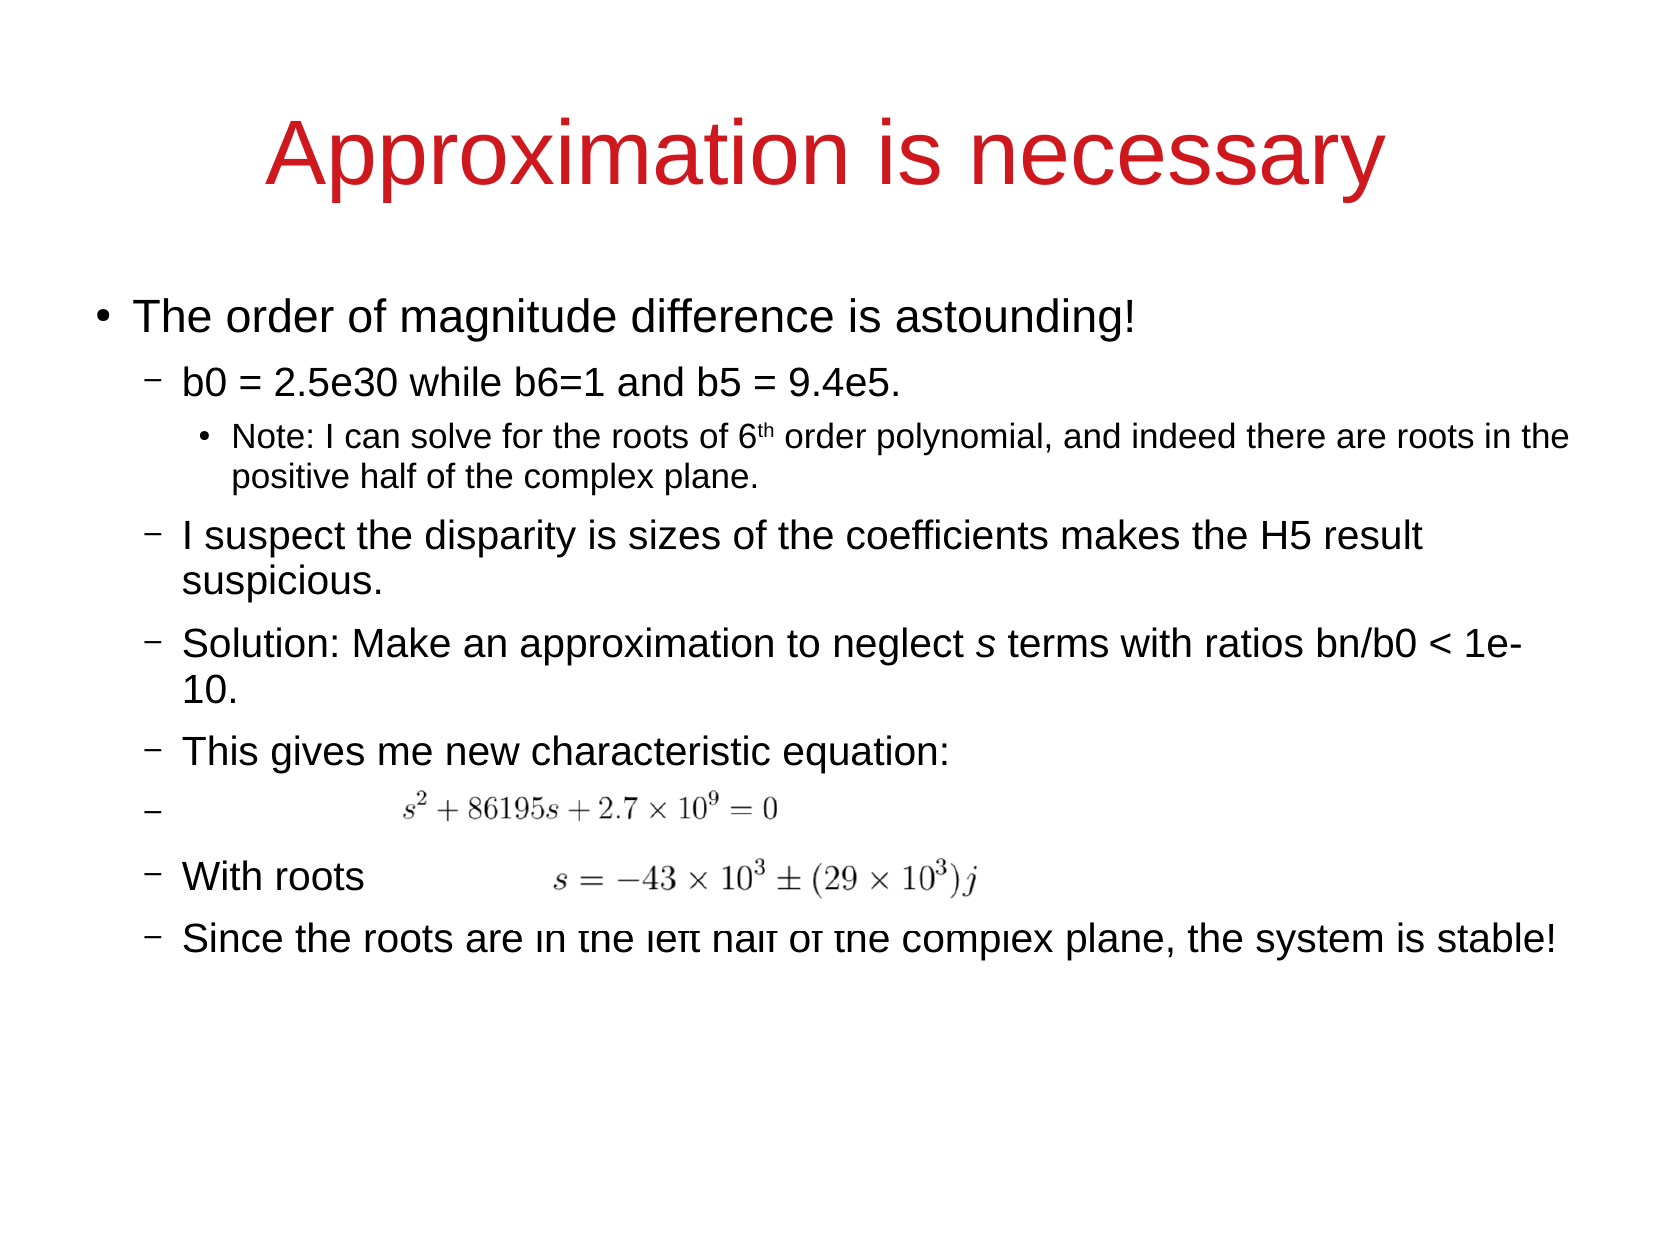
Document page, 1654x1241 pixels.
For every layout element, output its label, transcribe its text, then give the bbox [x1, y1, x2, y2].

title Approximation is necessary [82, 49, 1571, 257]
picture [367, 768, 1017, 931]
list The order of magnitude difference is astounding! b0 = 2.5e30 while b6=1 and b5 = 9.4e5. Note: I can solve for the roots of 6th order polynomial, and indeed there are roots in the positive half of the complex plane. I suspect the disparity is sizes of the coefficients makes the H5 result suspicious. Solution: Make an approximation to neglect s terms with ratios bn/b0 < 1e-10. This gives me new characteristic equation: With roots Since the roots are in the left half of the complex plane, the system is stable! [82, 290, 1571, 1010]
